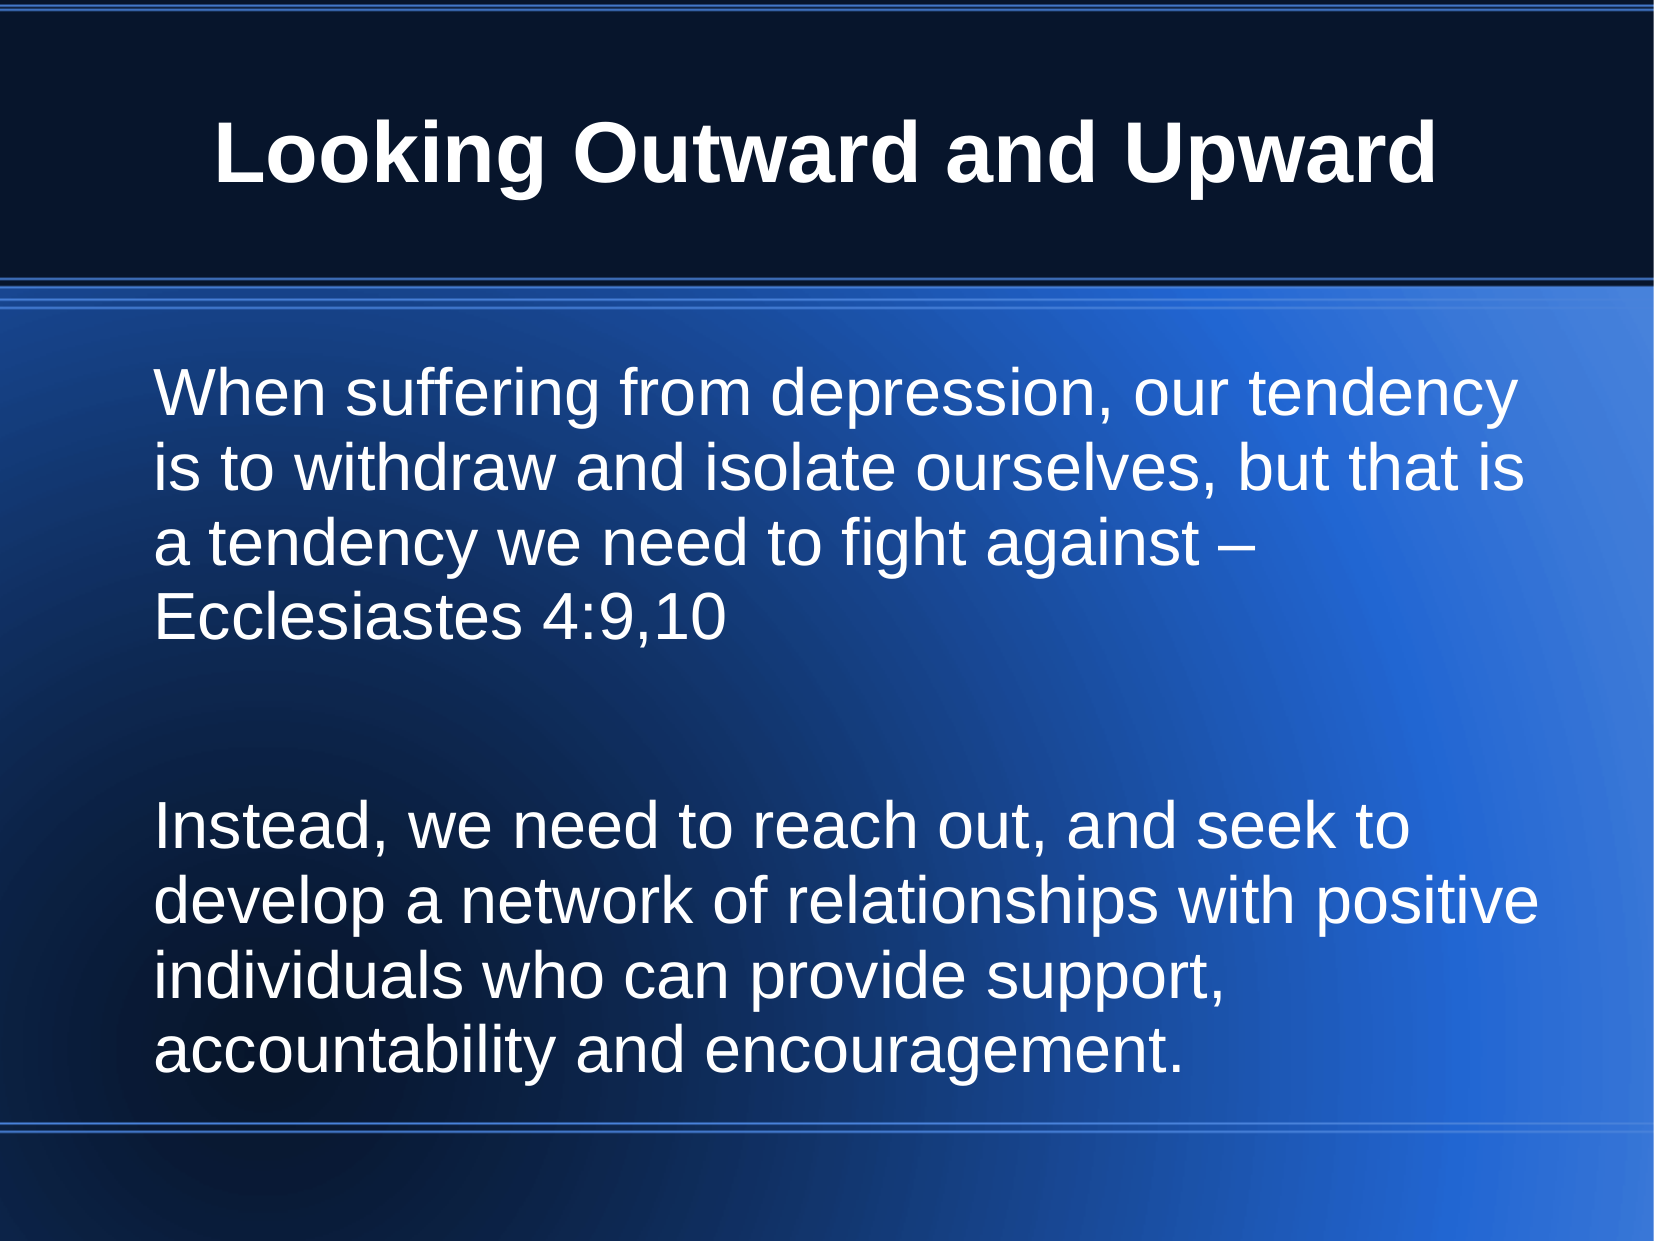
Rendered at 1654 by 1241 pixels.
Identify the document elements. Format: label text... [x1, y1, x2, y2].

title Looking Outward and Upward [82, 49, 1571, 257]
list When suffering from depression, our tendency is to withdraw and isolate ourselves, but that is a tendency we need to fight against – Ecclesiastes 4:9,10 Instead, we need to reach out, and seek to develop a network of relationships with positive individuals who can provide support, accountability and encouragement. [82, 355, 1571, 1088]
picture [0, 0, 1654, 1241]
